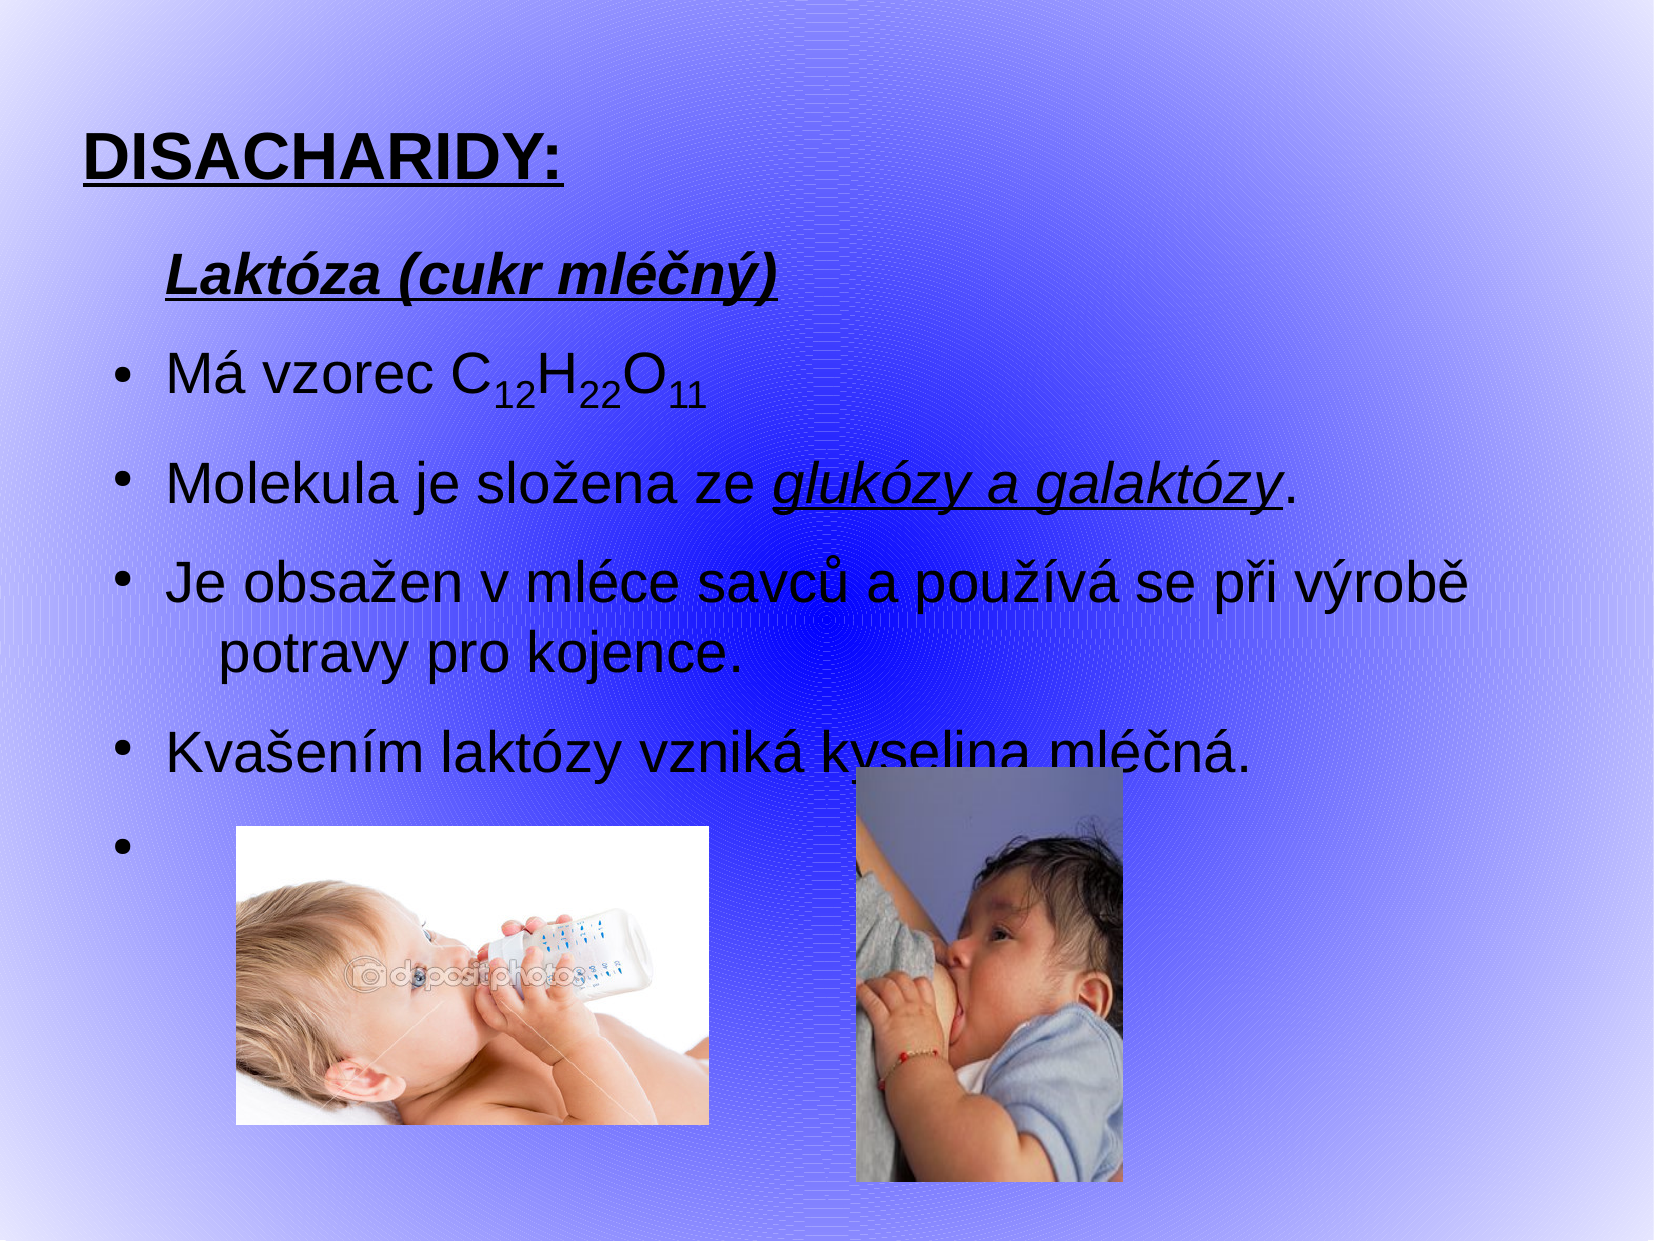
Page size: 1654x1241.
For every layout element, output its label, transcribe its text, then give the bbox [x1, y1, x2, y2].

picture [856, 767, 1123, 1182]
picture [236, 826, 709, 1125]
title DISACHARIDY: [82, 49, 1571, 257]
list Laktóza (cukr mléčný) Má vzorec C12H22O11 Molekula je složena ze glukózy a galaktózy. Je obsažen v mléce savců a používá se při výrobě potravy pro kojence. Kvašením laktózy vzniká kyselina mléčná. [76, 236, 1565, 1055]
